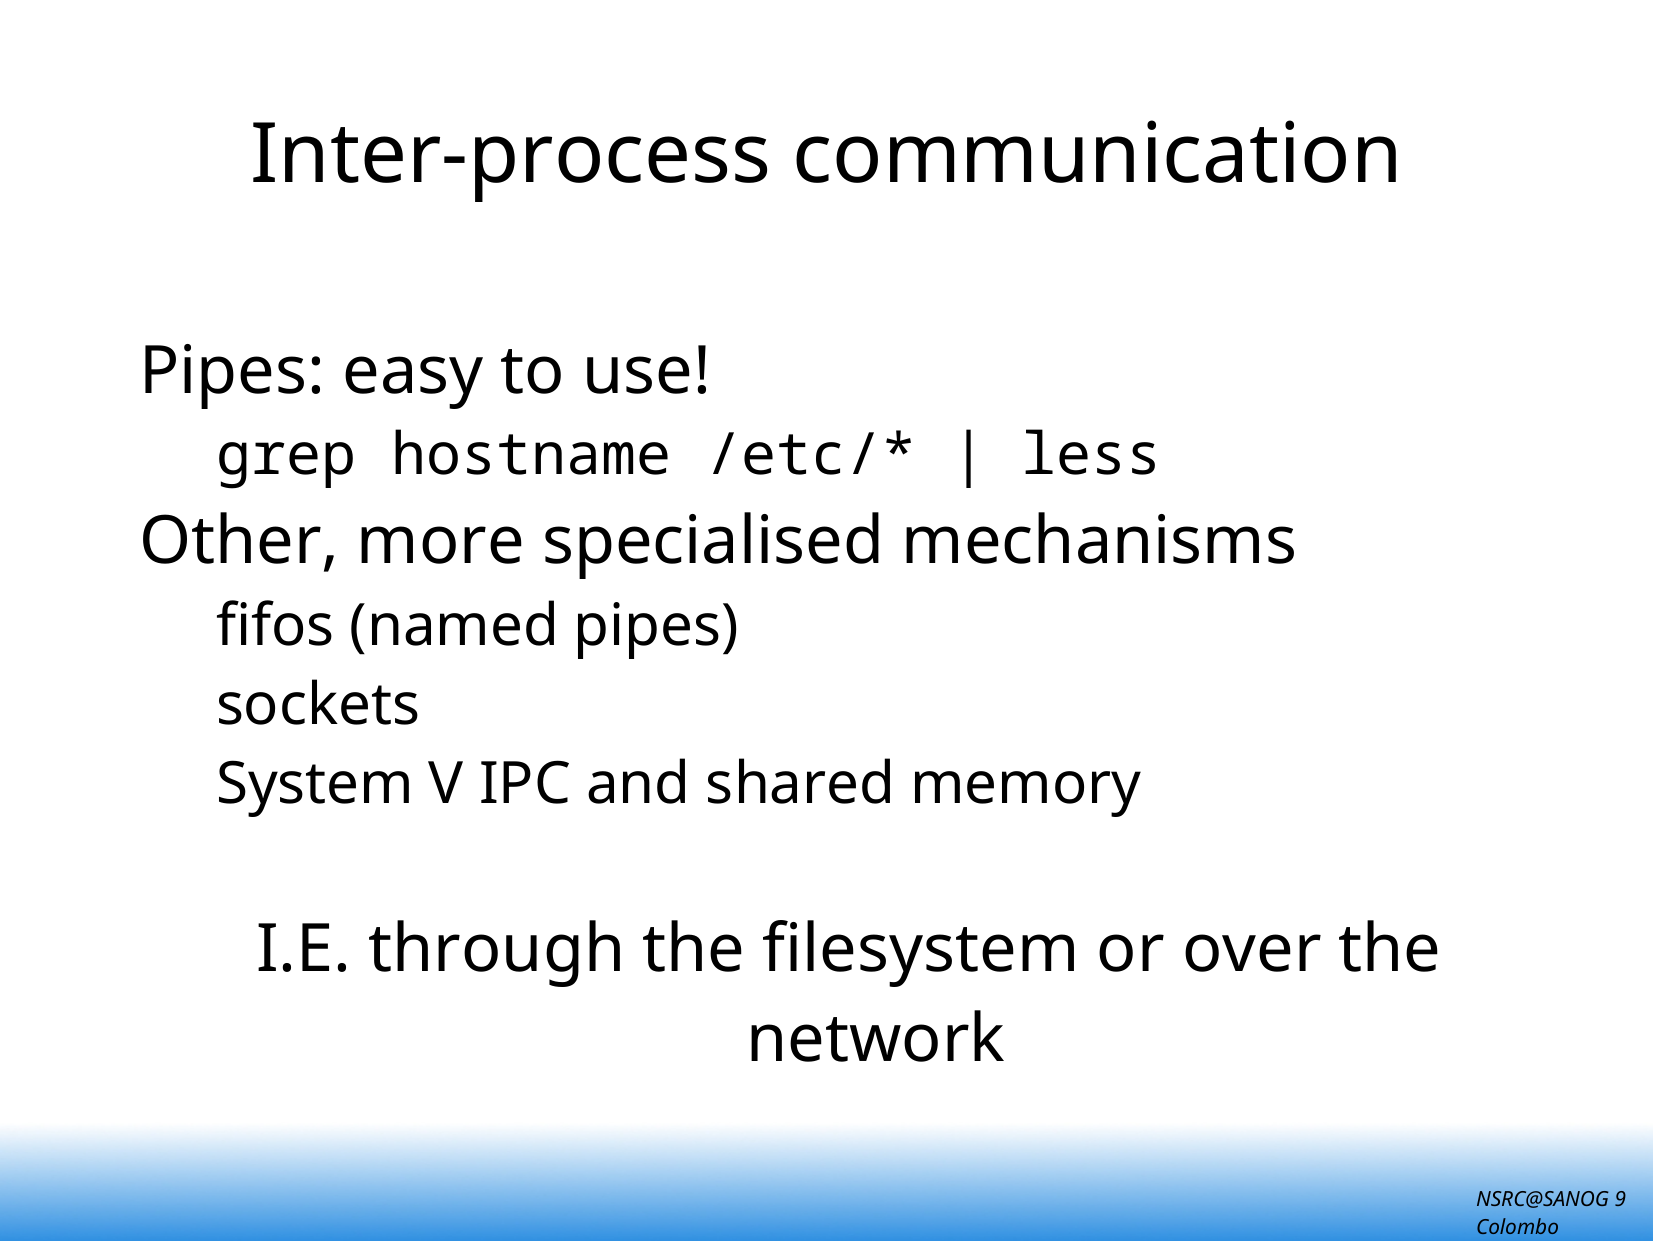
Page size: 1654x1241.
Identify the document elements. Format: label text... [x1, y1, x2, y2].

title Inter-process communication [121, 46, 1534, 254]
list Pipes: easy to use! grep hostname /etc/* | less Other, more specialised mechanisms fifos (named pipes) sockets System V IPC and shared memory I.E. through the filesystem or over the network [121, 322, 1561, 1133]
picture [0, 1122, 1653, 1241]
